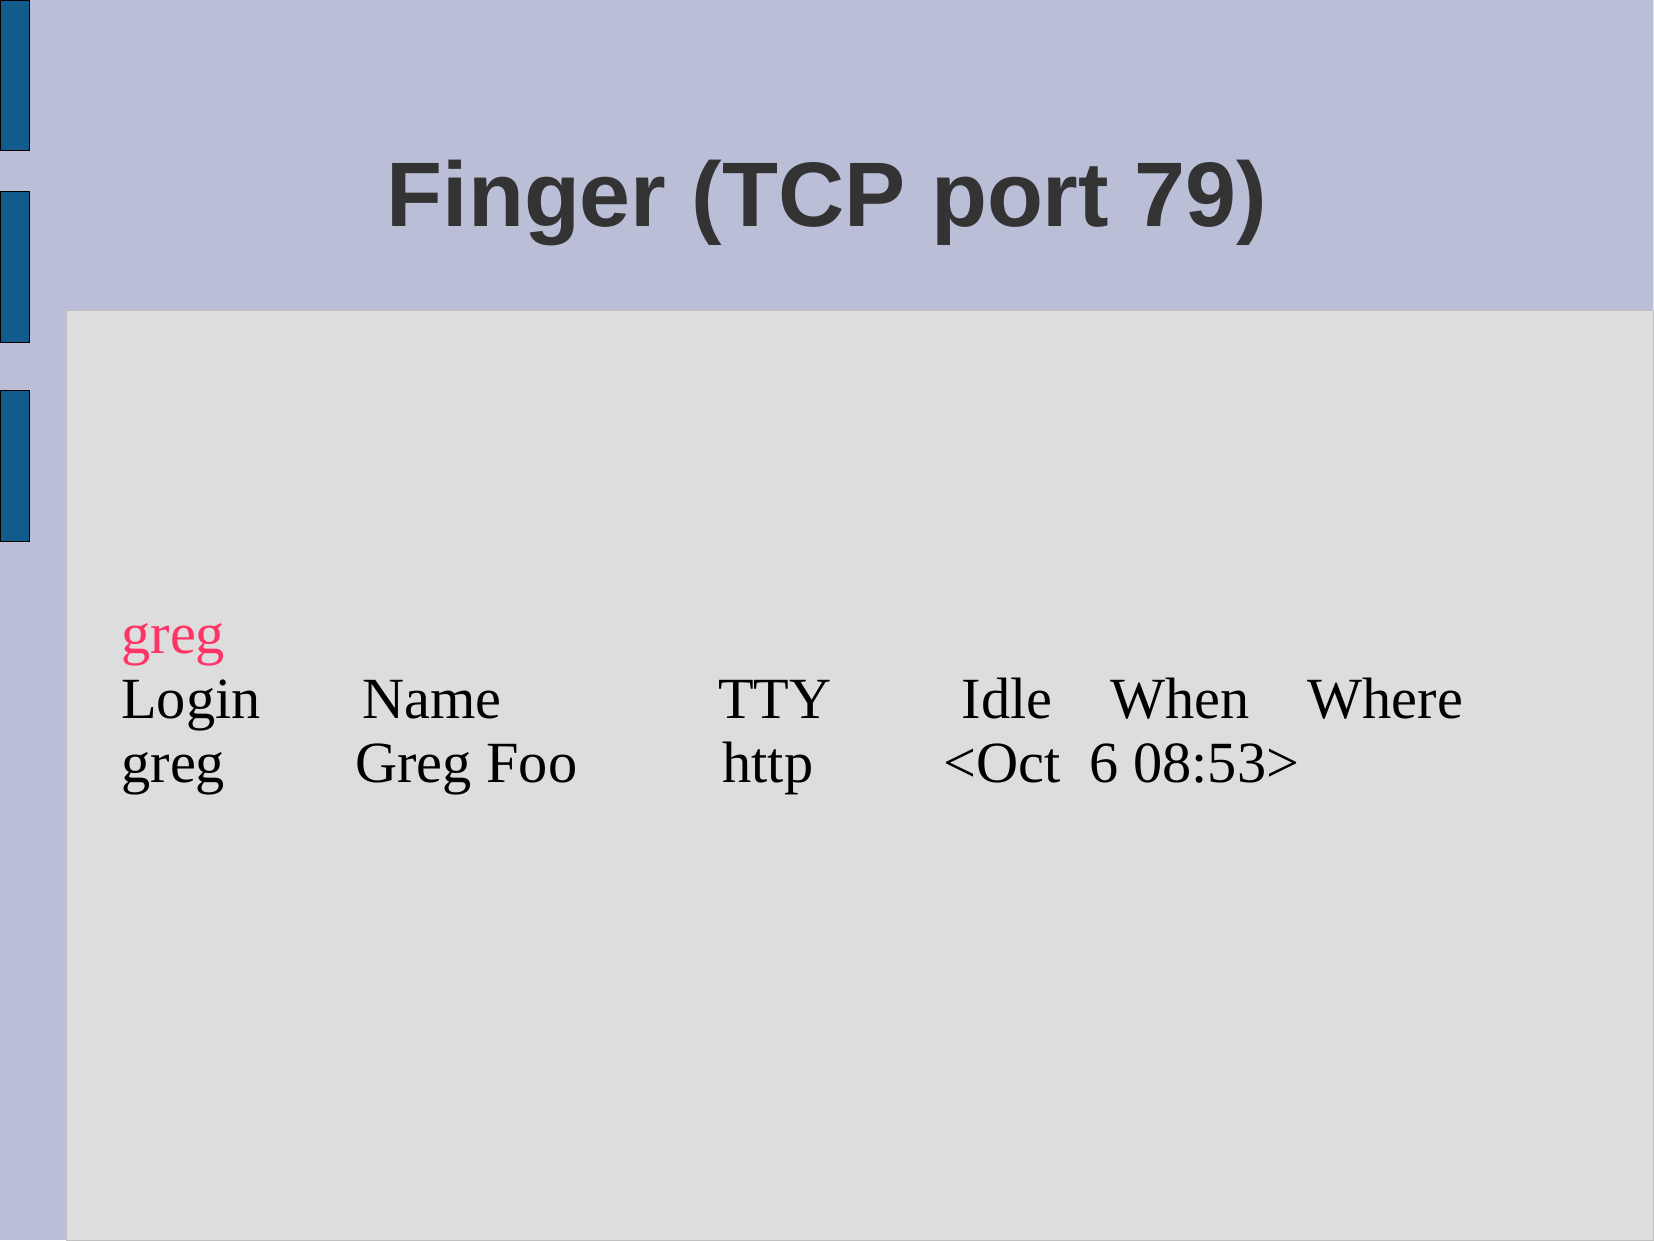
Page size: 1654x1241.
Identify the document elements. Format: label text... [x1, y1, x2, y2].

title Finger (TCP port 79) [121, 91, 1534, 299]
subtitle greg Login Name TTY Idle When Where greg Greg Foo http <Oct 6 08:53> [121, 344, 1534, 1127]
